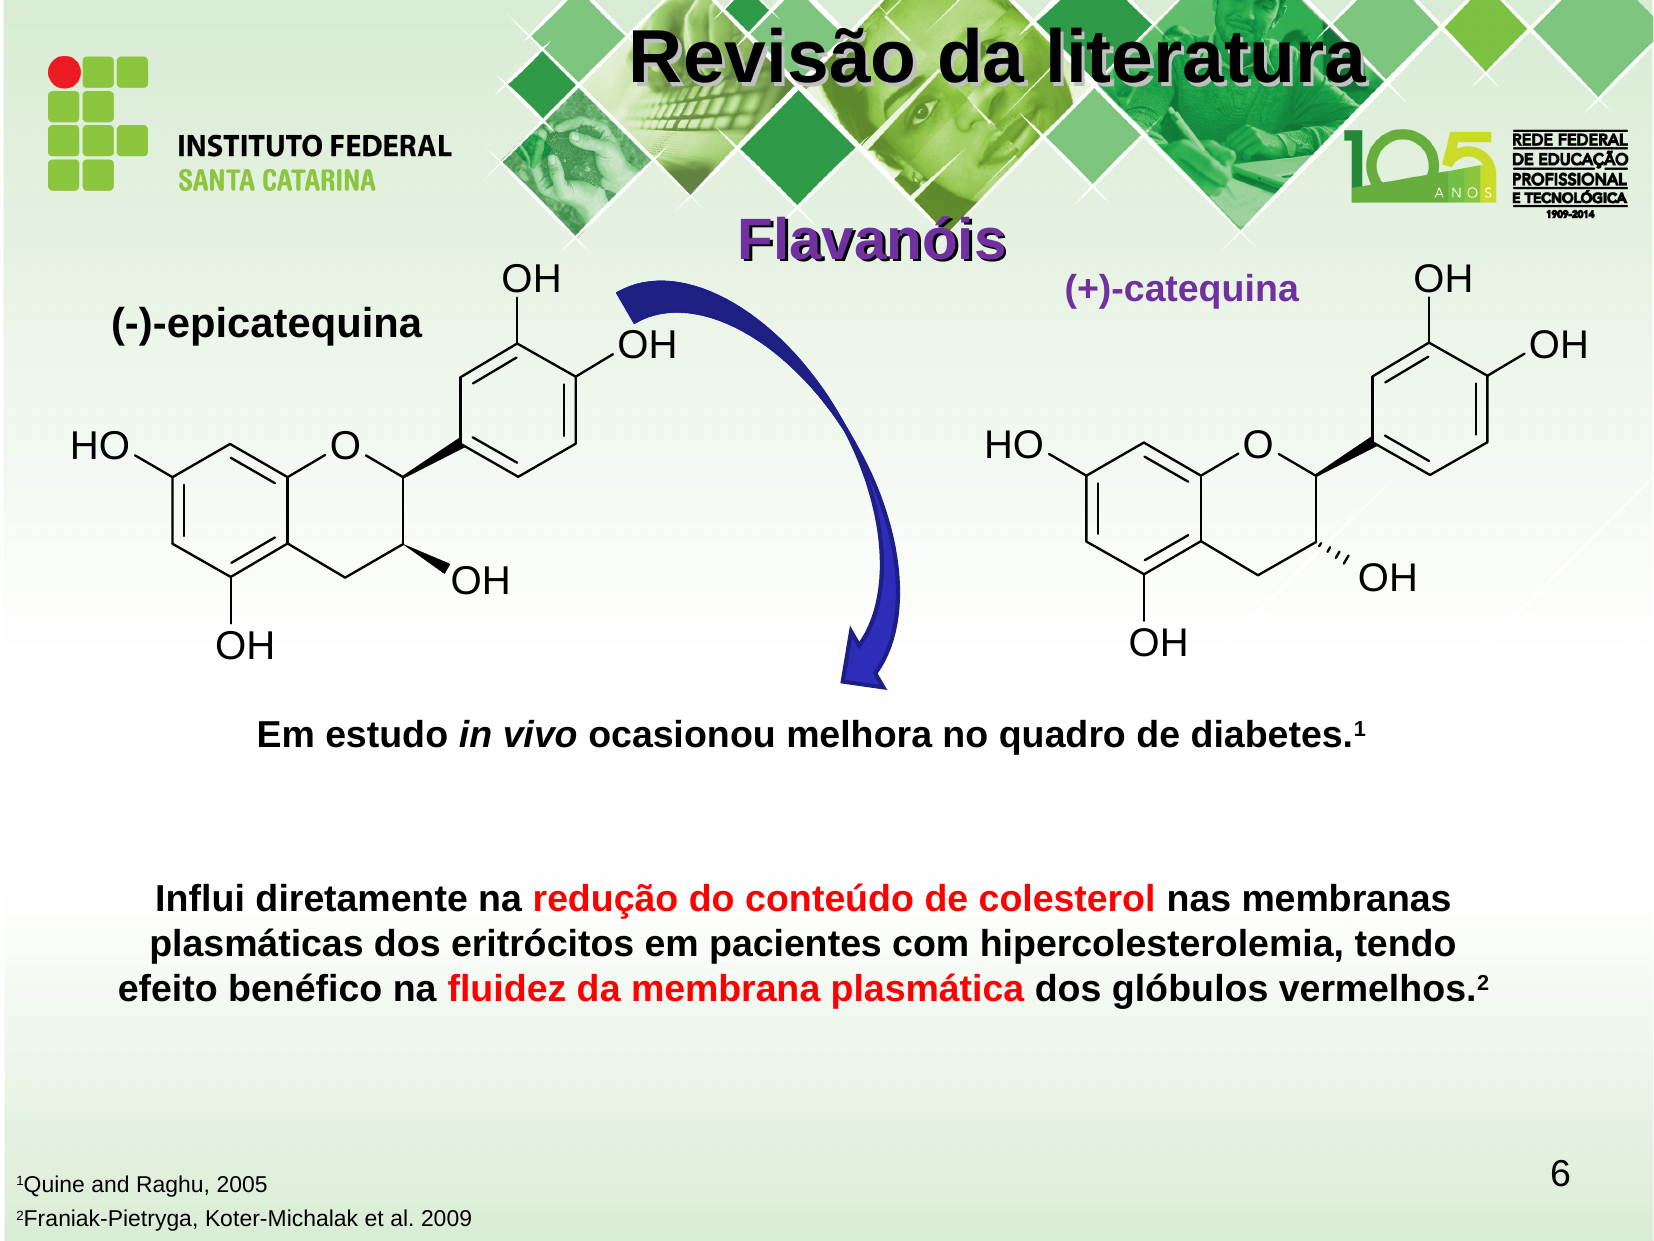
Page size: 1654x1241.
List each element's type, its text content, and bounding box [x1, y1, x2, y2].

text_box Revisão da literatura [401, 0, 1595, 189]
chart [65, 256, 686, 677]
text_box (-)-epicatequina [94, 287, 439, 355]
text_box Flavanóis [721, 192, 1024, 280]
text_box <número> [1504, 1149, 1572, 1216]
text_box [618, 282, 898, 688]
picture [1, 0, 1654, 1241]
text_box 1Quine and Raghu, 2005 [0, 1161, 508, 1195]
chart [979, 256, 1597, 674]
text_box Em estudo in vivo ocasionou melhora no quadro de diabetes.1 [29, 702, 1593, 764]
text_box 2Franiak-Pietryga, Koter-Michalak et al. 2009 [0, 1195, 967, 1240]
text_box Influi diretamente na redução do conteúdo de colesterol nas membranas plasmáticas dos eritrócitos em pacientes com hipercolesterolemia, tendo efeito benéfico na fluidez da membrana plasmática dos glóbulos vermelhos.2 [100, 866, 1507, 1018]
